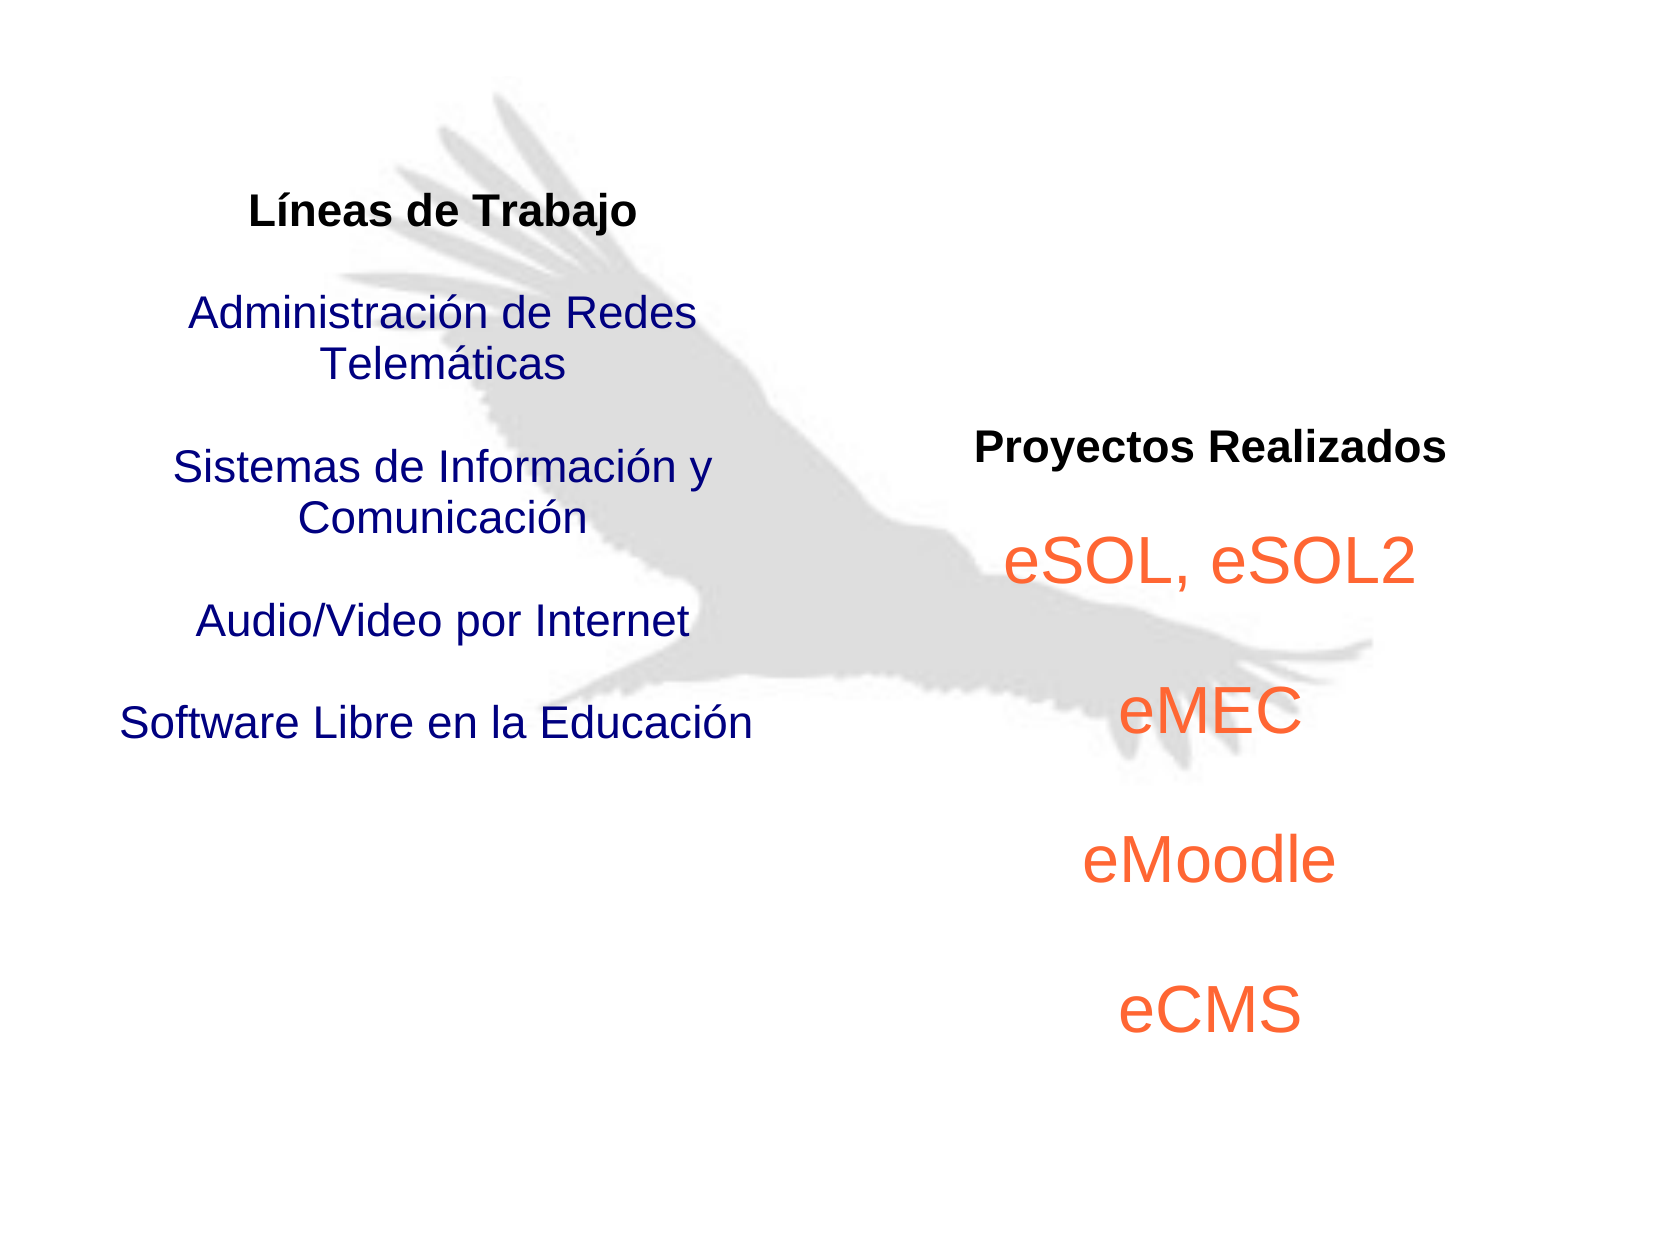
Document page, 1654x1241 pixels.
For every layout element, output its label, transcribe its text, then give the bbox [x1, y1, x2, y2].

text_box Proyectos Realizados eSOL, eSOL2 eMEC eMoodle eCMS [856, 413, 1565, 1055]
picture [324, 76, 1388, 800]
text_box Líneas de Trabajo Administración de Redes Telemáticas Sistemas de Información y Comunicación Audio/Video por Internet Software Libre en la Educación [88, 177, 798, 756]
